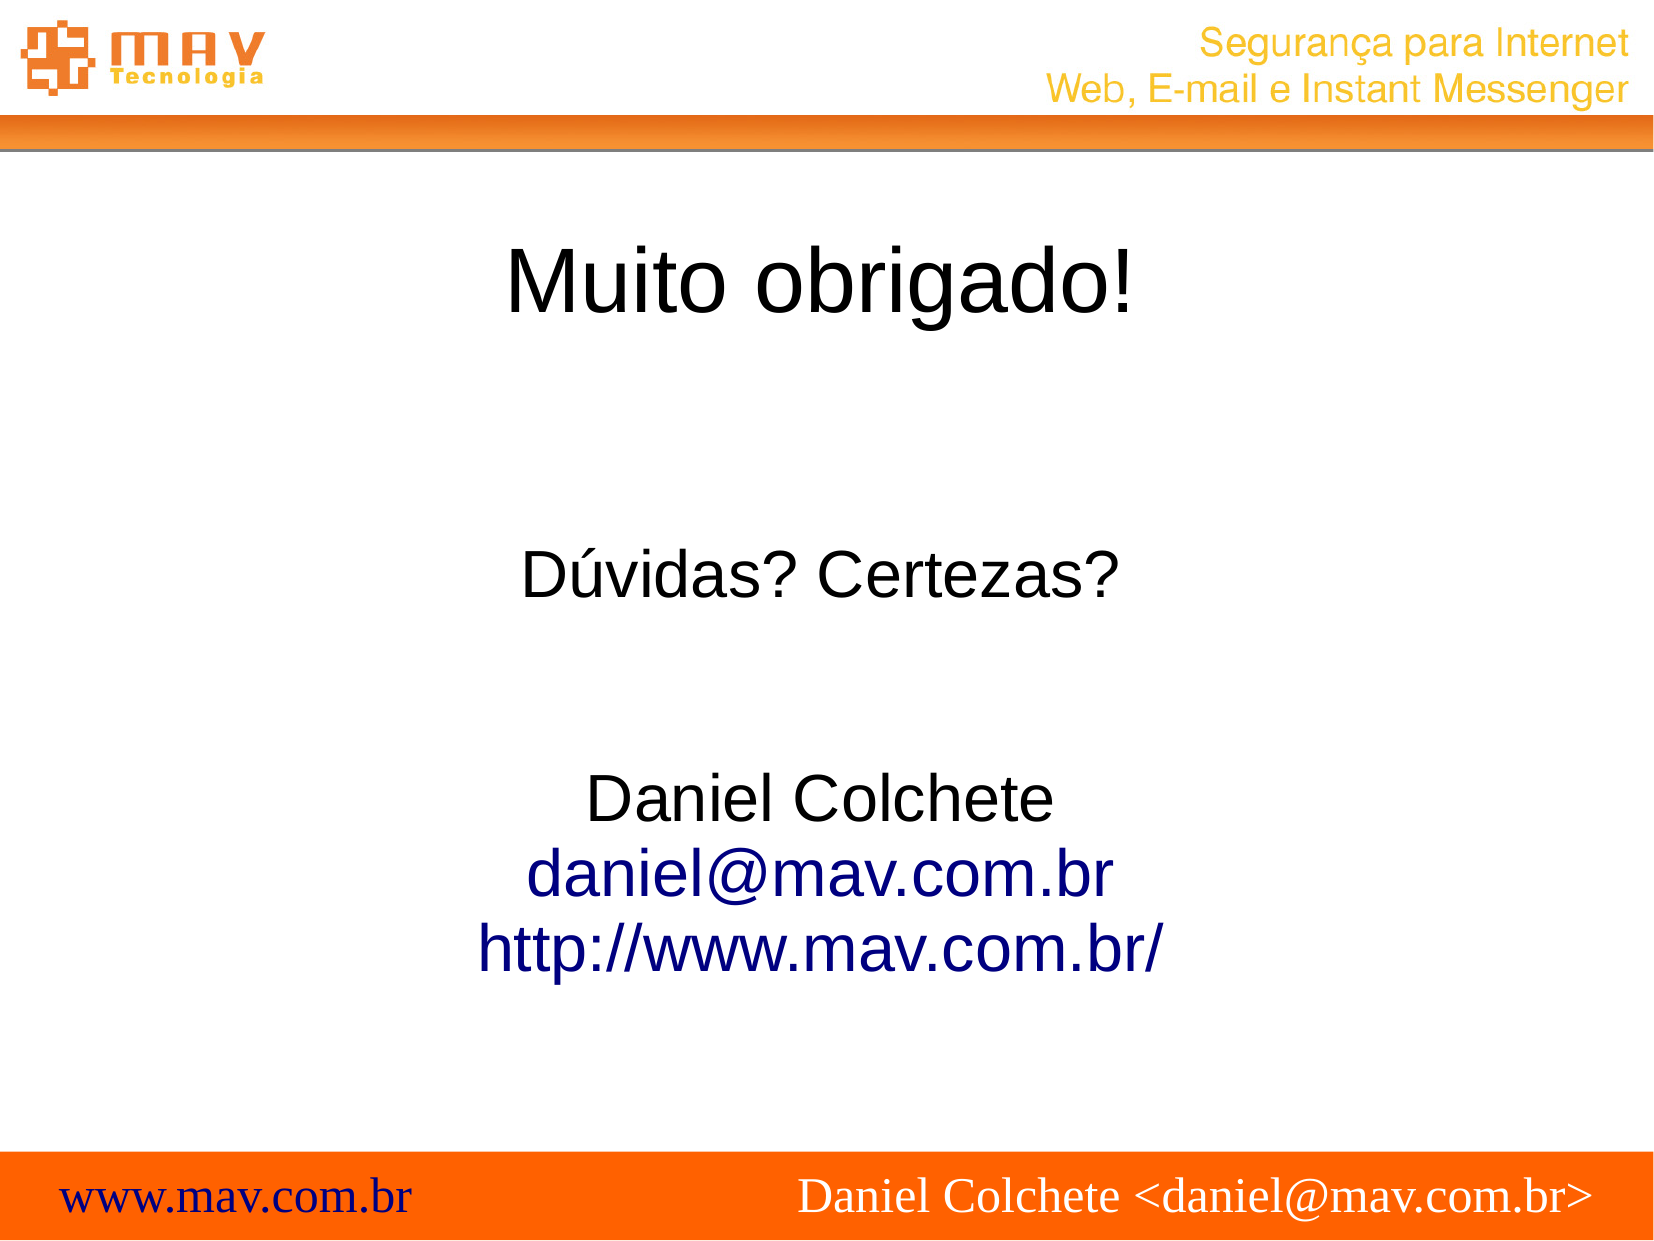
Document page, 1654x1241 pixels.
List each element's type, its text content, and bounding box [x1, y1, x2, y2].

subtitle Dúvidas? Certezas? Daniel Colchete daniel@mav.com.br http://www.mav.com.br/ [76, 420, 1565, 1102]
title Muito obrigado! [76, 176, 1565, 384]
picture [0, 0, 1654, 152]
